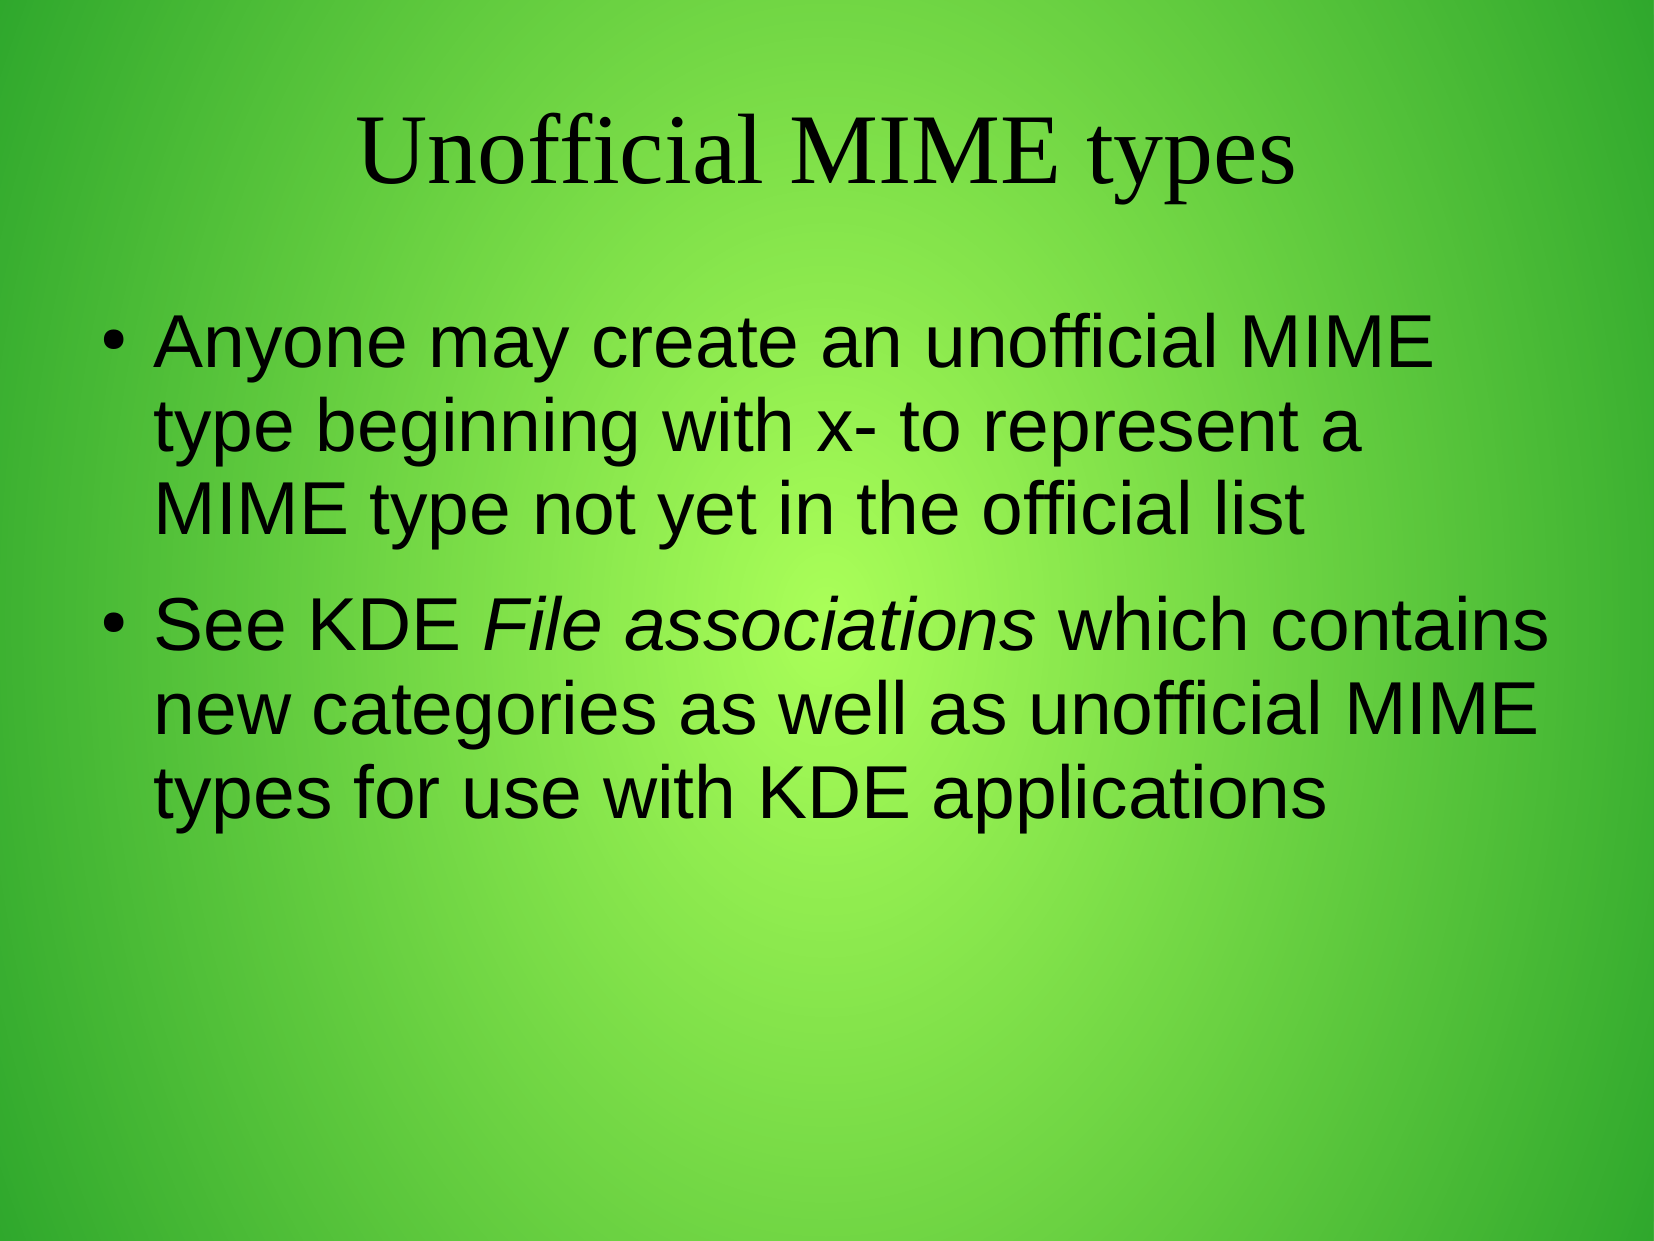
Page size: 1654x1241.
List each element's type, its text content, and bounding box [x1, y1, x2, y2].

list Anyone may create an unofficial MIME type beginning with x- to represent a MIME type not yet in the official list See KDE File associations which contains new categories as well as unofficial MIME types for use with KDE applications [82, 299, 1571, 1019]
title Unofficial MIME types [82, 47, 1571, 252]
